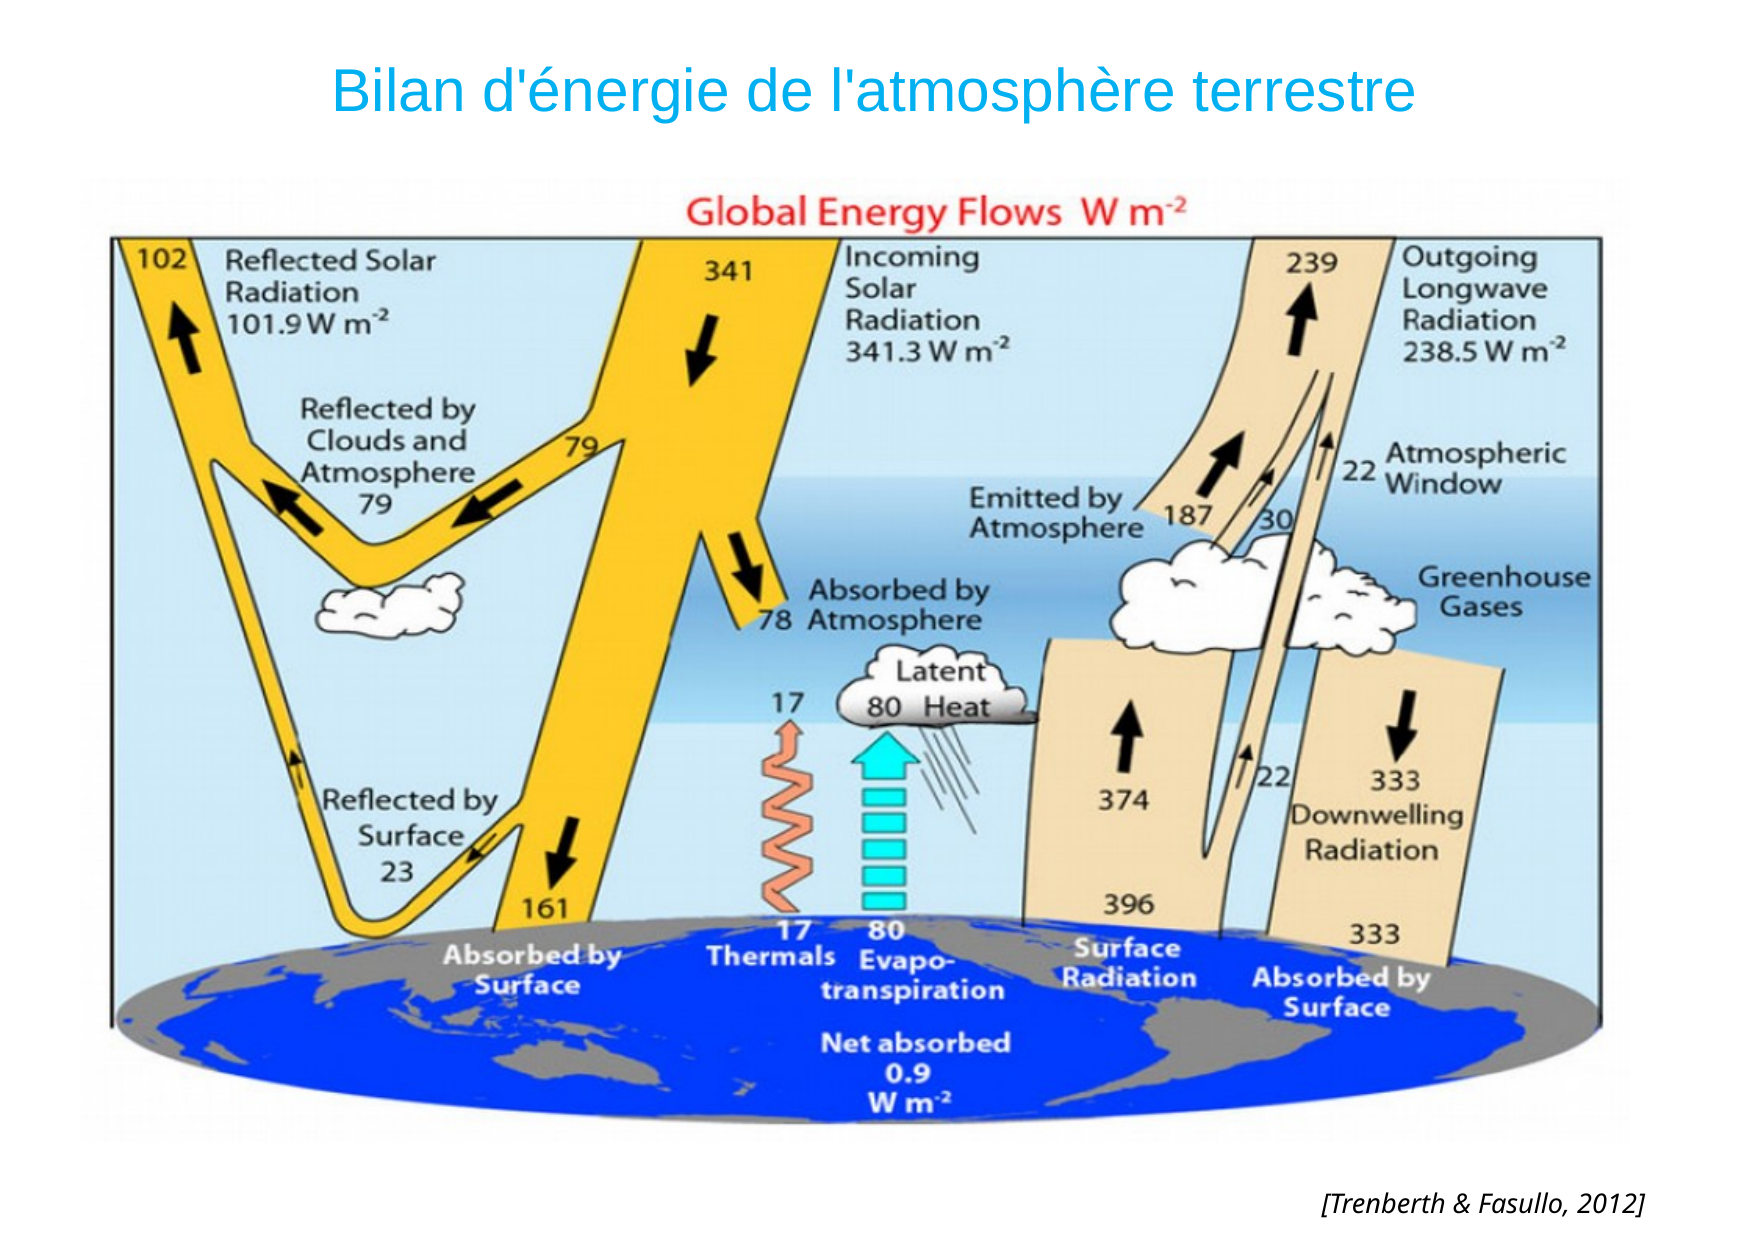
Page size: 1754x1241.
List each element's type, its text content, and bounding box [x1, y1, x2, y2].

text_box Bilan d'énergie de l'atmosphère terrestre [215, 50, 1536, 125]
picture [80, 177, 1630, 1143]
text_box [Trenberth & Fasullo, 2012] [1301, 1177, 1736, 1229]
